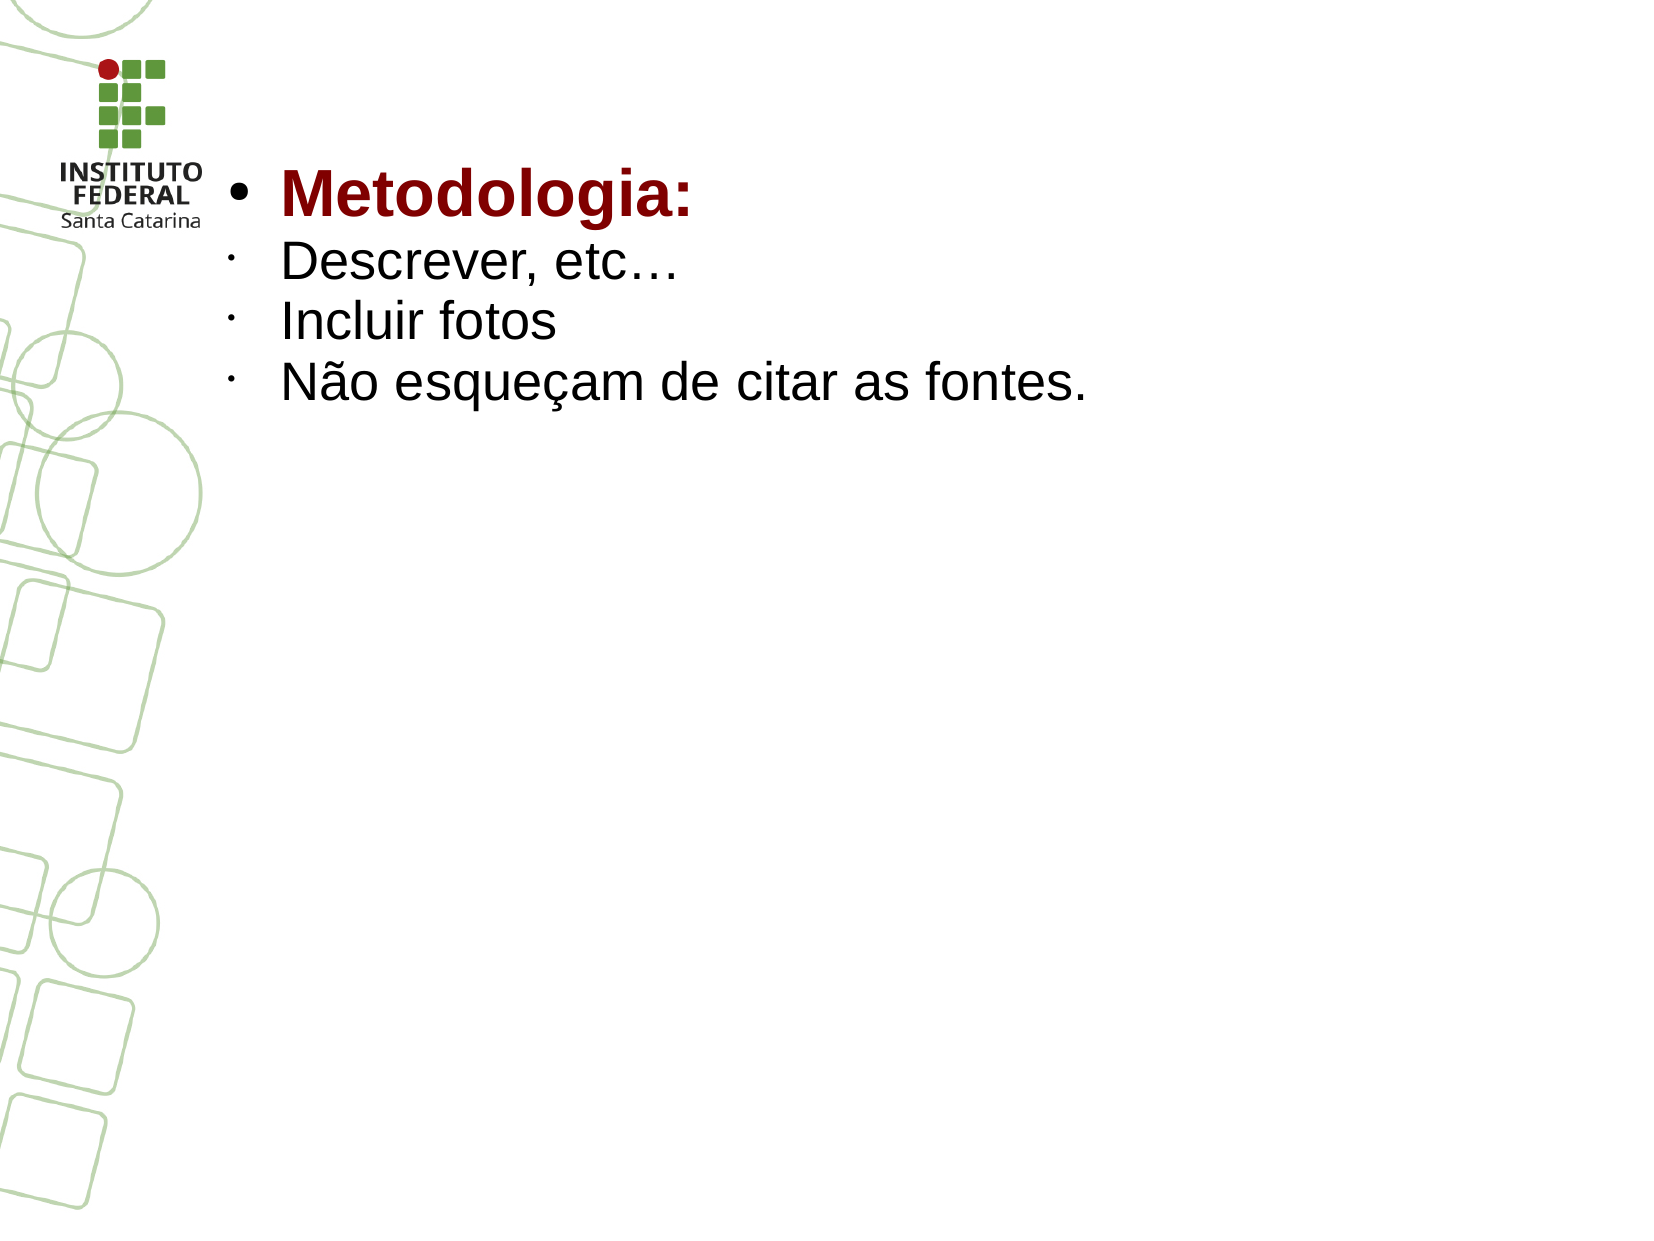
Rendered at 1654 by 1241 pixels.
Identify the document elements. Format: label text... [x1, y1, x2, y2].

picture [0, 0, 1654, 1241]
text_box Metodologia: Descrever, etc… Incluir fotos Não esqueçam de citar as fontes. [194, 148, 1546, 534]
